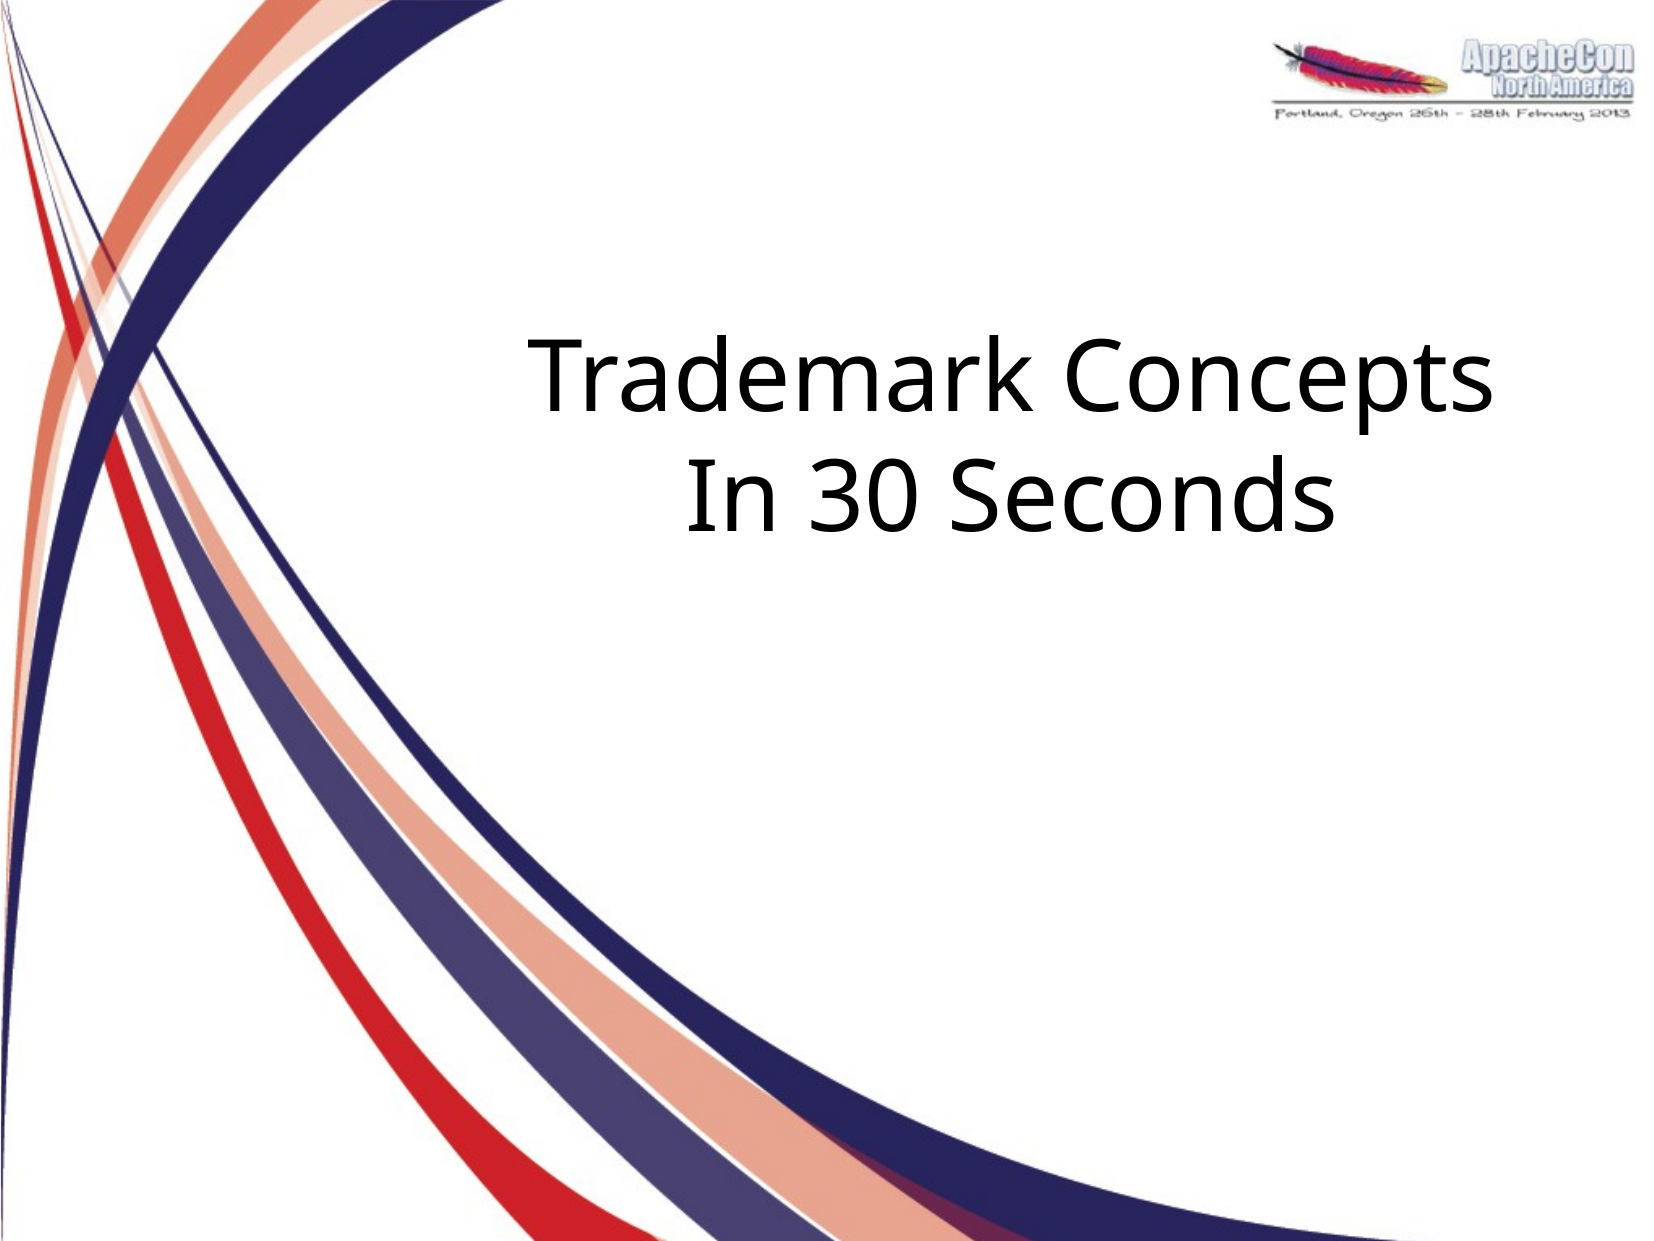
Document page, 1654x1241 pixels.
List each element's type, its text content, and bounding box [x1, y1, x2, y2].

title Trademark Concepts In 30 Seconds [487, 300, 1538, 563]
picture [0, 0, 1654, 1241]
